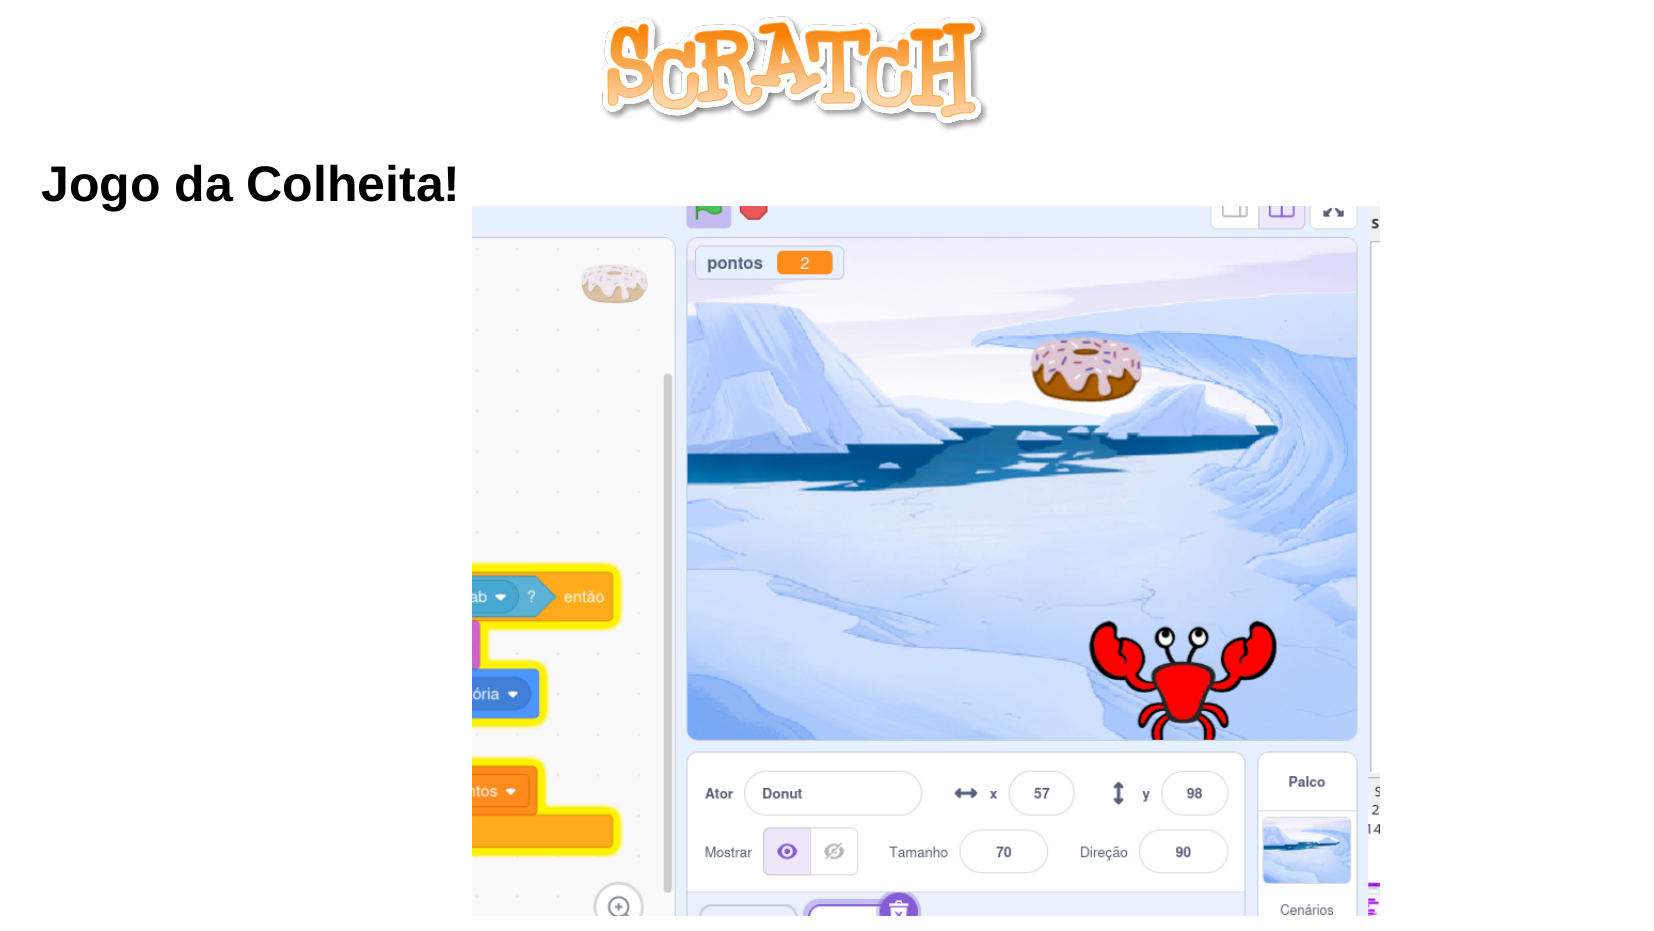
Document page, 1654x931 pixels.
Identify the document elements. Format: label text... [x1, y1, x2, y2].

picture [472, 206, 1380, 916]
picture [590, 3, 1004, 143]
title Jogo da Colheita! [41, 106, 497, 262]
